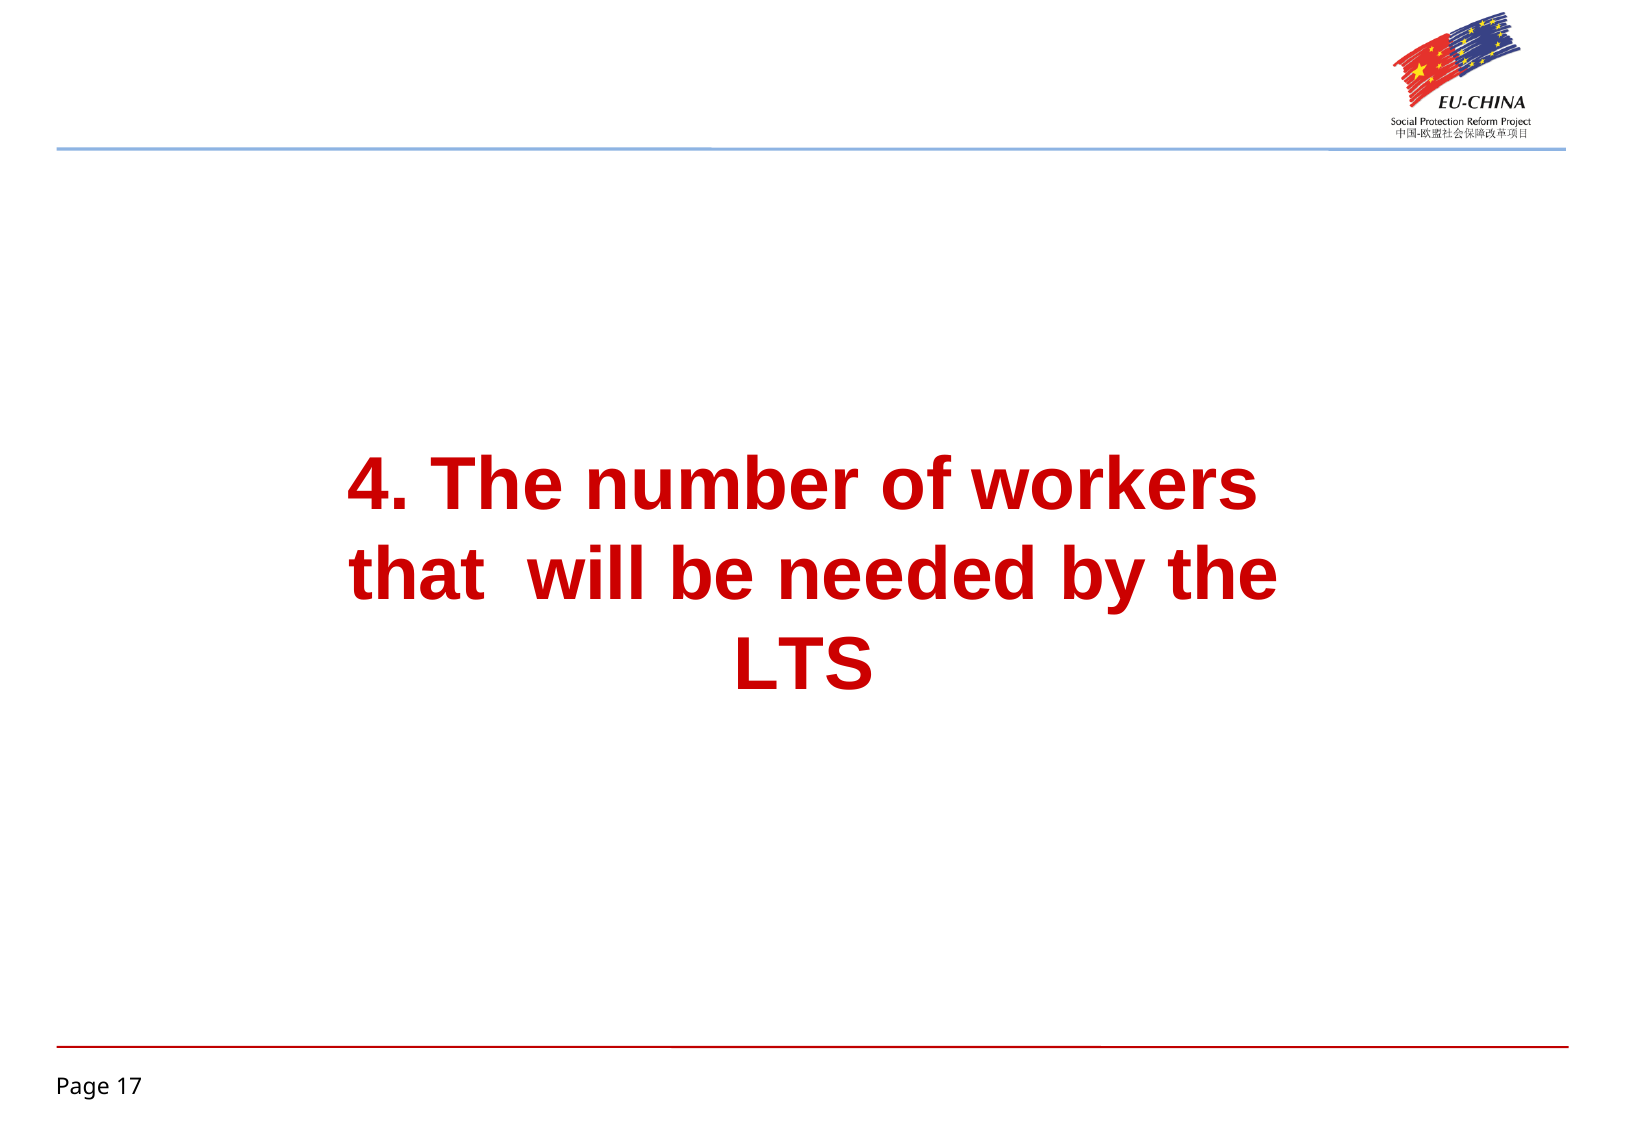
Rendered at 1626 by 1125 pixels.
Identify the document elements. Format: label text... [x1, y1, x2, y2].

text_box 4. The number of workers that will be needed by the LTS [282, 426, 1347, 792]
picture [1386, 0, 1536, 147]
